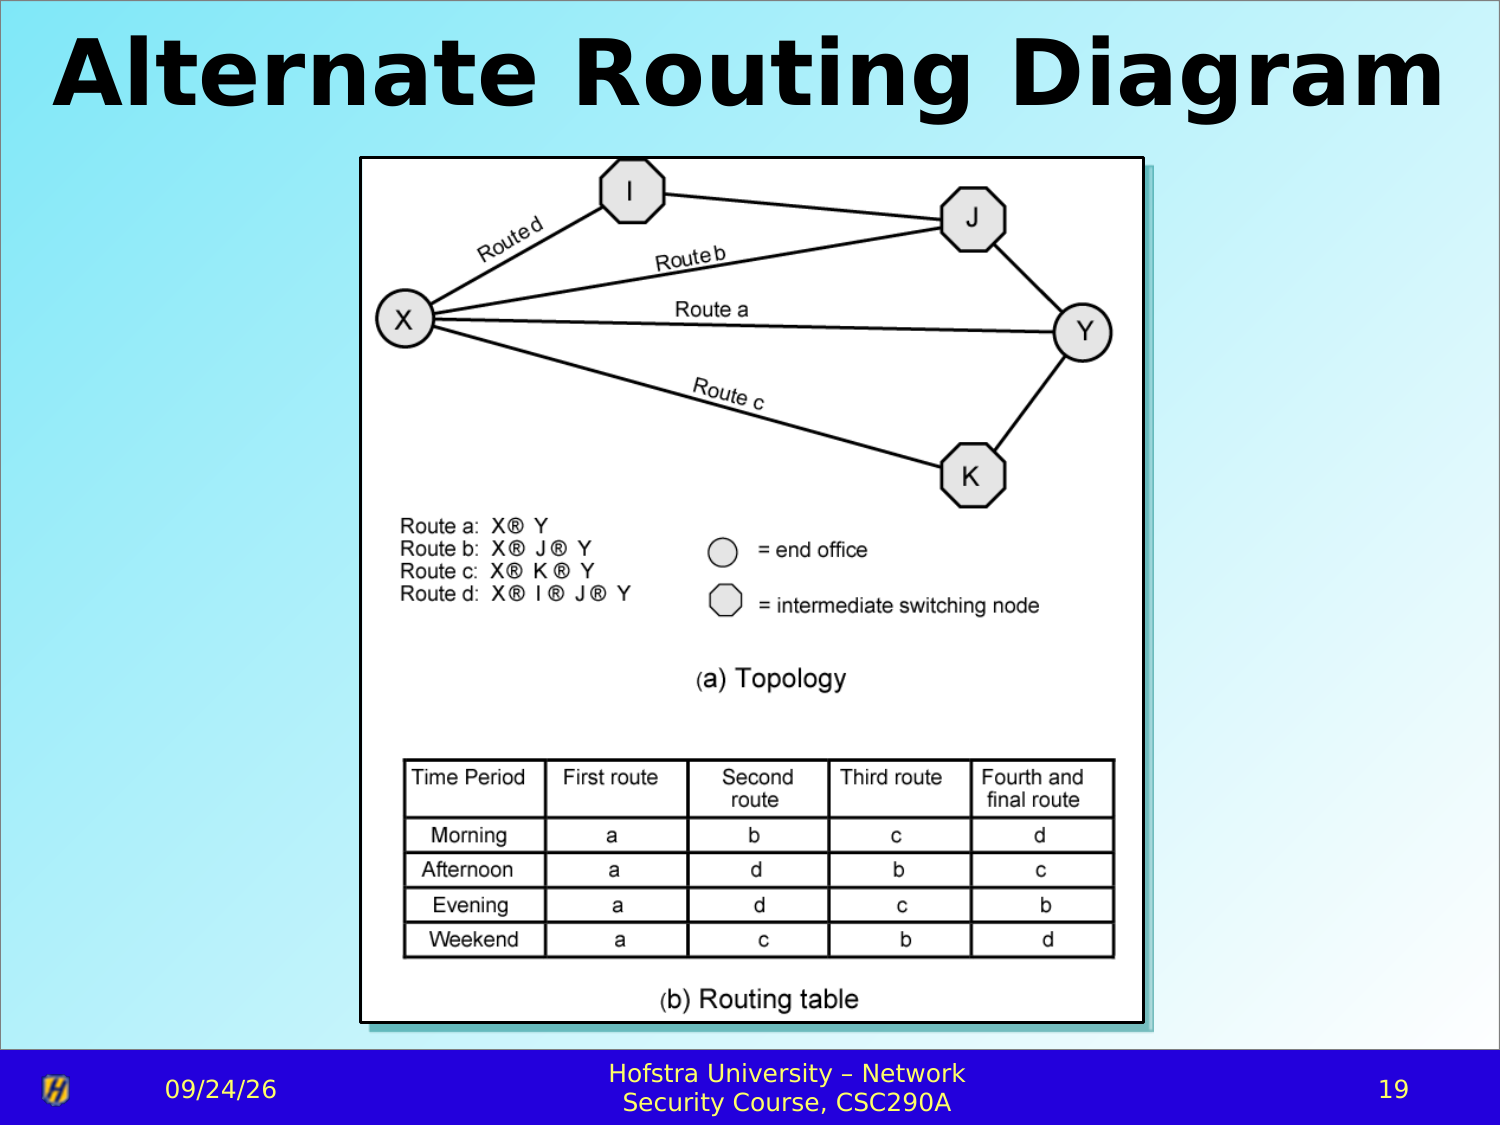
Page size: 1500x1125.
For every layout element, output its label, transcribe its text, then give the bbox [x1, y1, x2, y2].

title Alternate Routing Diagram [0, 9, 1500, 135]
picture [37, 1072, 76, 1110]
picture [362, 158, 1142, 1022]
